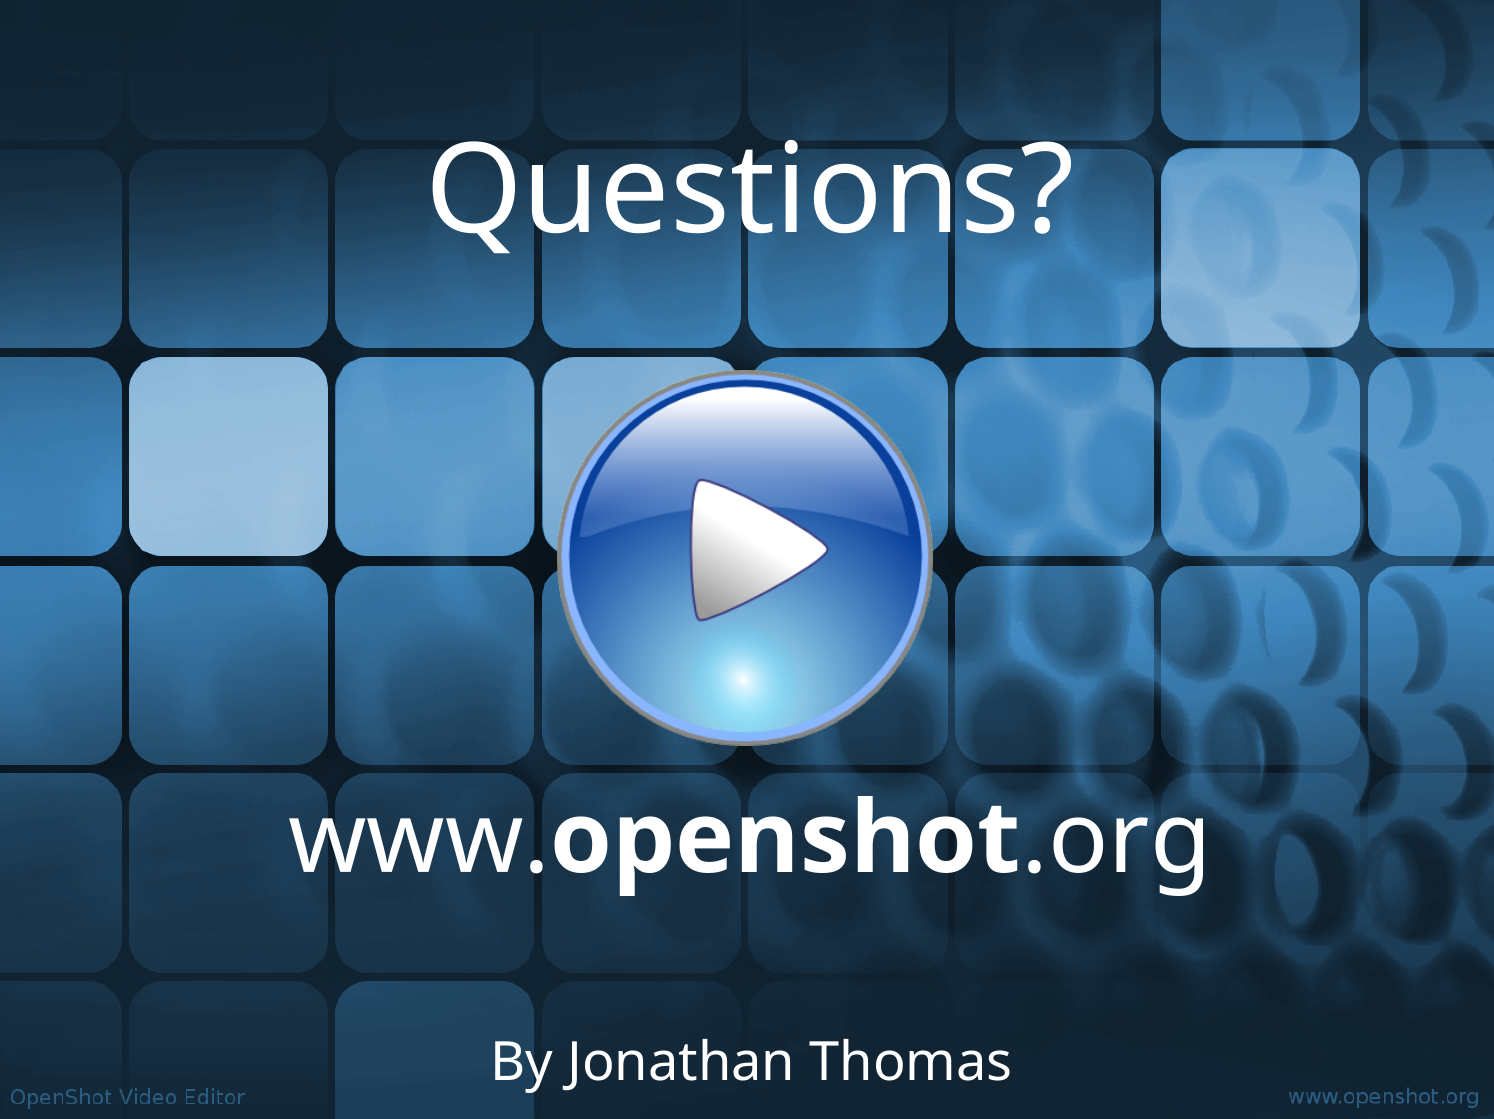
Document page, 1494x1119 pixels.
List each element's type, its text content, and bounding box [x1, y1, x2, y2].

picture [0, 0, 1494, 1119]
text_box www.openshot.org [75, 765, 1426, 1036]
text_box By Jonathan Thomas [229, 1036, 1276, 1119]
title Questions? [60, 10, 1441, 355]
